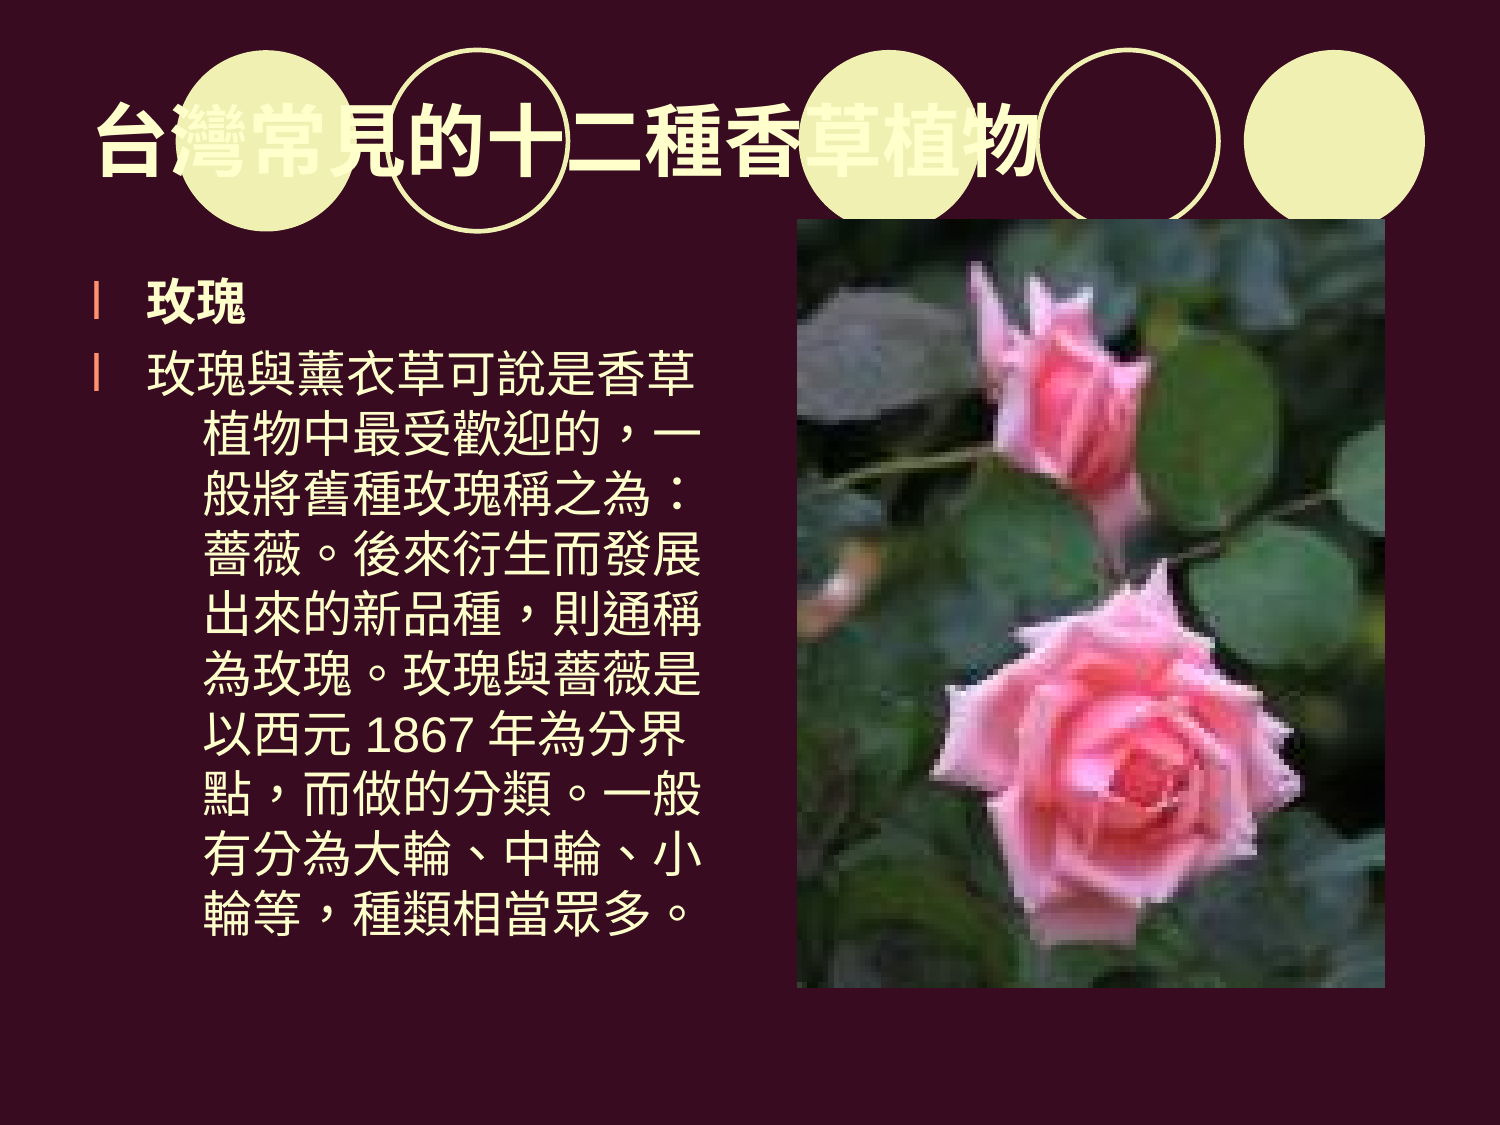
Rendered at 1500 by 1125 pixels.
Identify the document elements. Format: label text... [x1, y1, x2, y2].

list 玫瑰 玫瑰與薰衣草可說是香草植物中最受歡迎的，一般將舊種玫瑰稱之為：薔薇。後來衍生而發展出來的新品種，則通稱為玫瑰。玫瑰與薔薇是以西元1867年為分界點，而做的分類。一般有分為大輪、中輪、小輪等，種類相當眾多。 [75, 262, 738, 1006]
title 台灣常見的十二種香草植物 [75, 45, 1426, 233]
picture [797, 220, 1385, 988]
